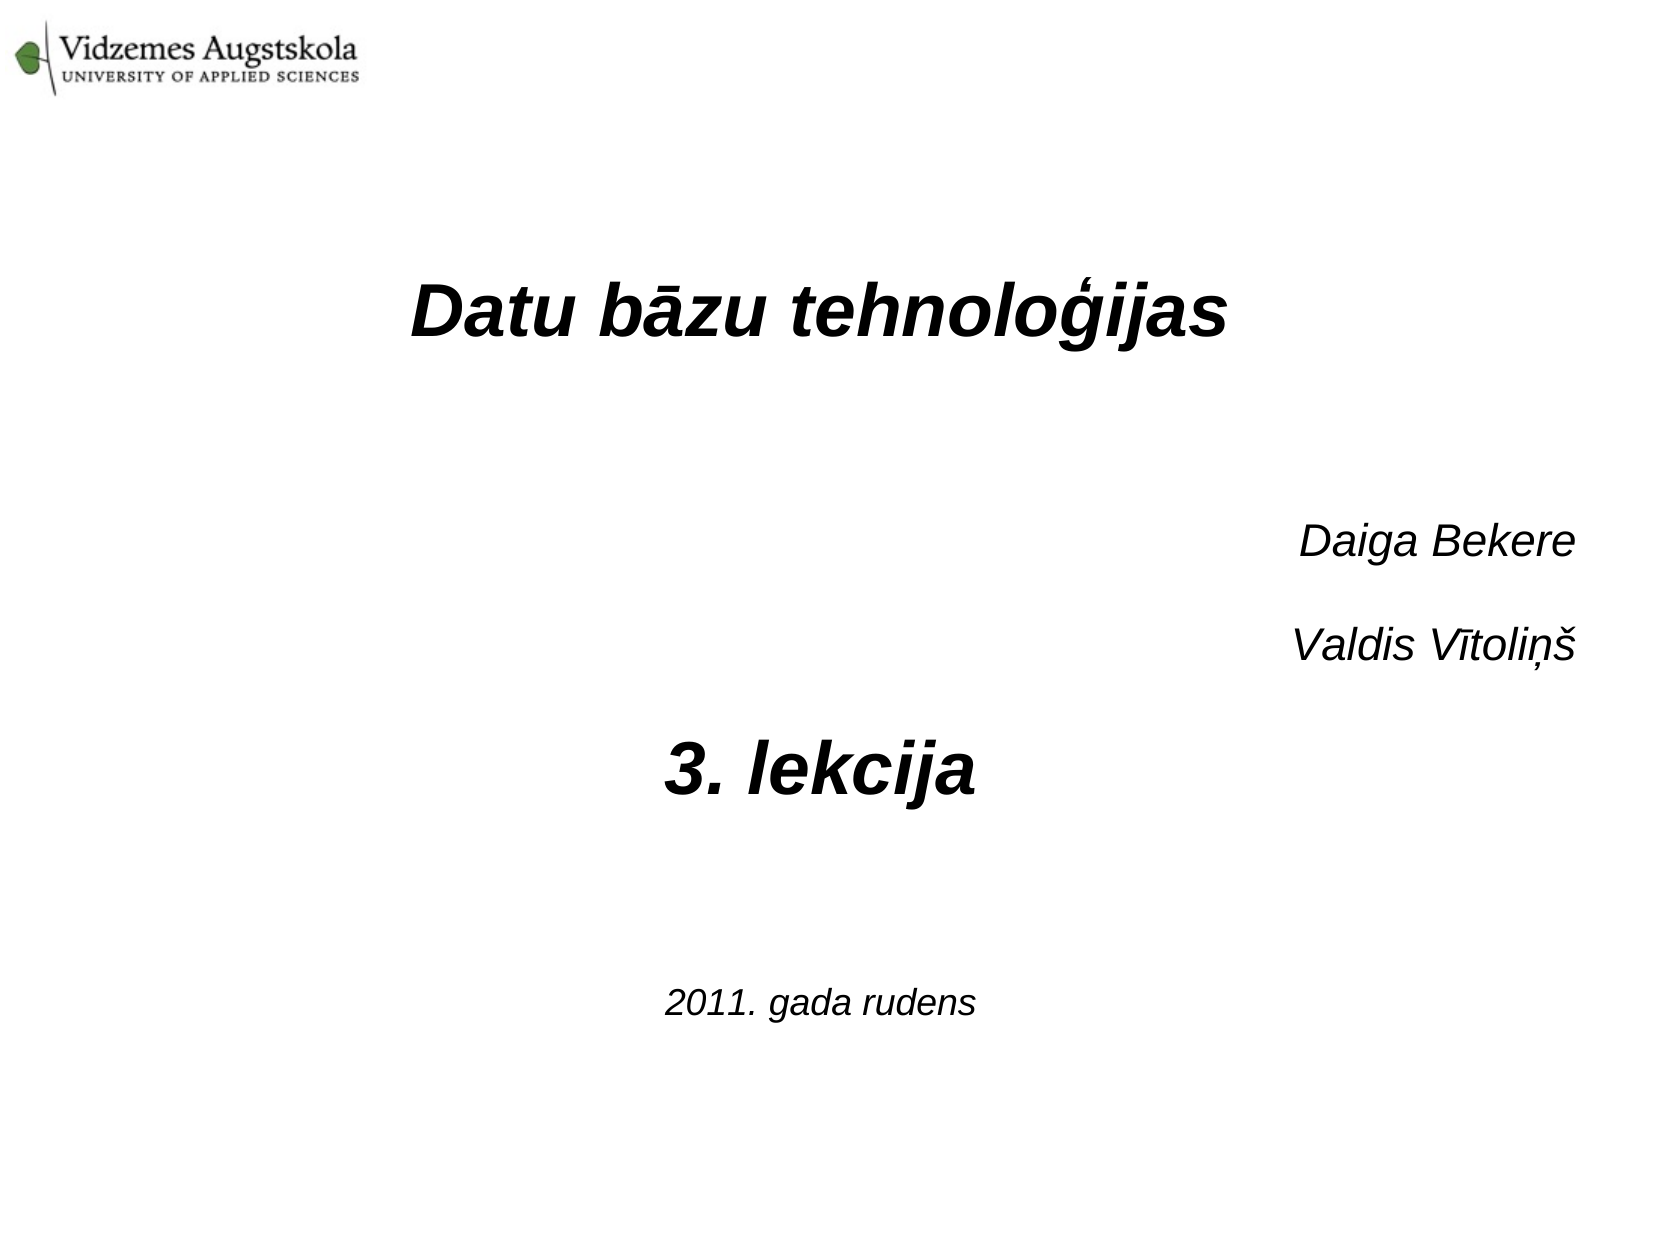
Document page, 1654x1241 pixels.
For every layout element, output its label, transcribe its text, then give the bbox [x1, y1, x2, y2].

text_box 2011. gada rudens [141, 974, 1501, 1032]
picture [5, 2, 368, 113]
subtitle Daiga Bekere Valdis Vītoliņš [88, 516, 1577, 711]
title Datu bāzu tehnoloģijas [76, 235, 1565, 385]
text_box 3. lekcija [649, 720, 993, 819]
